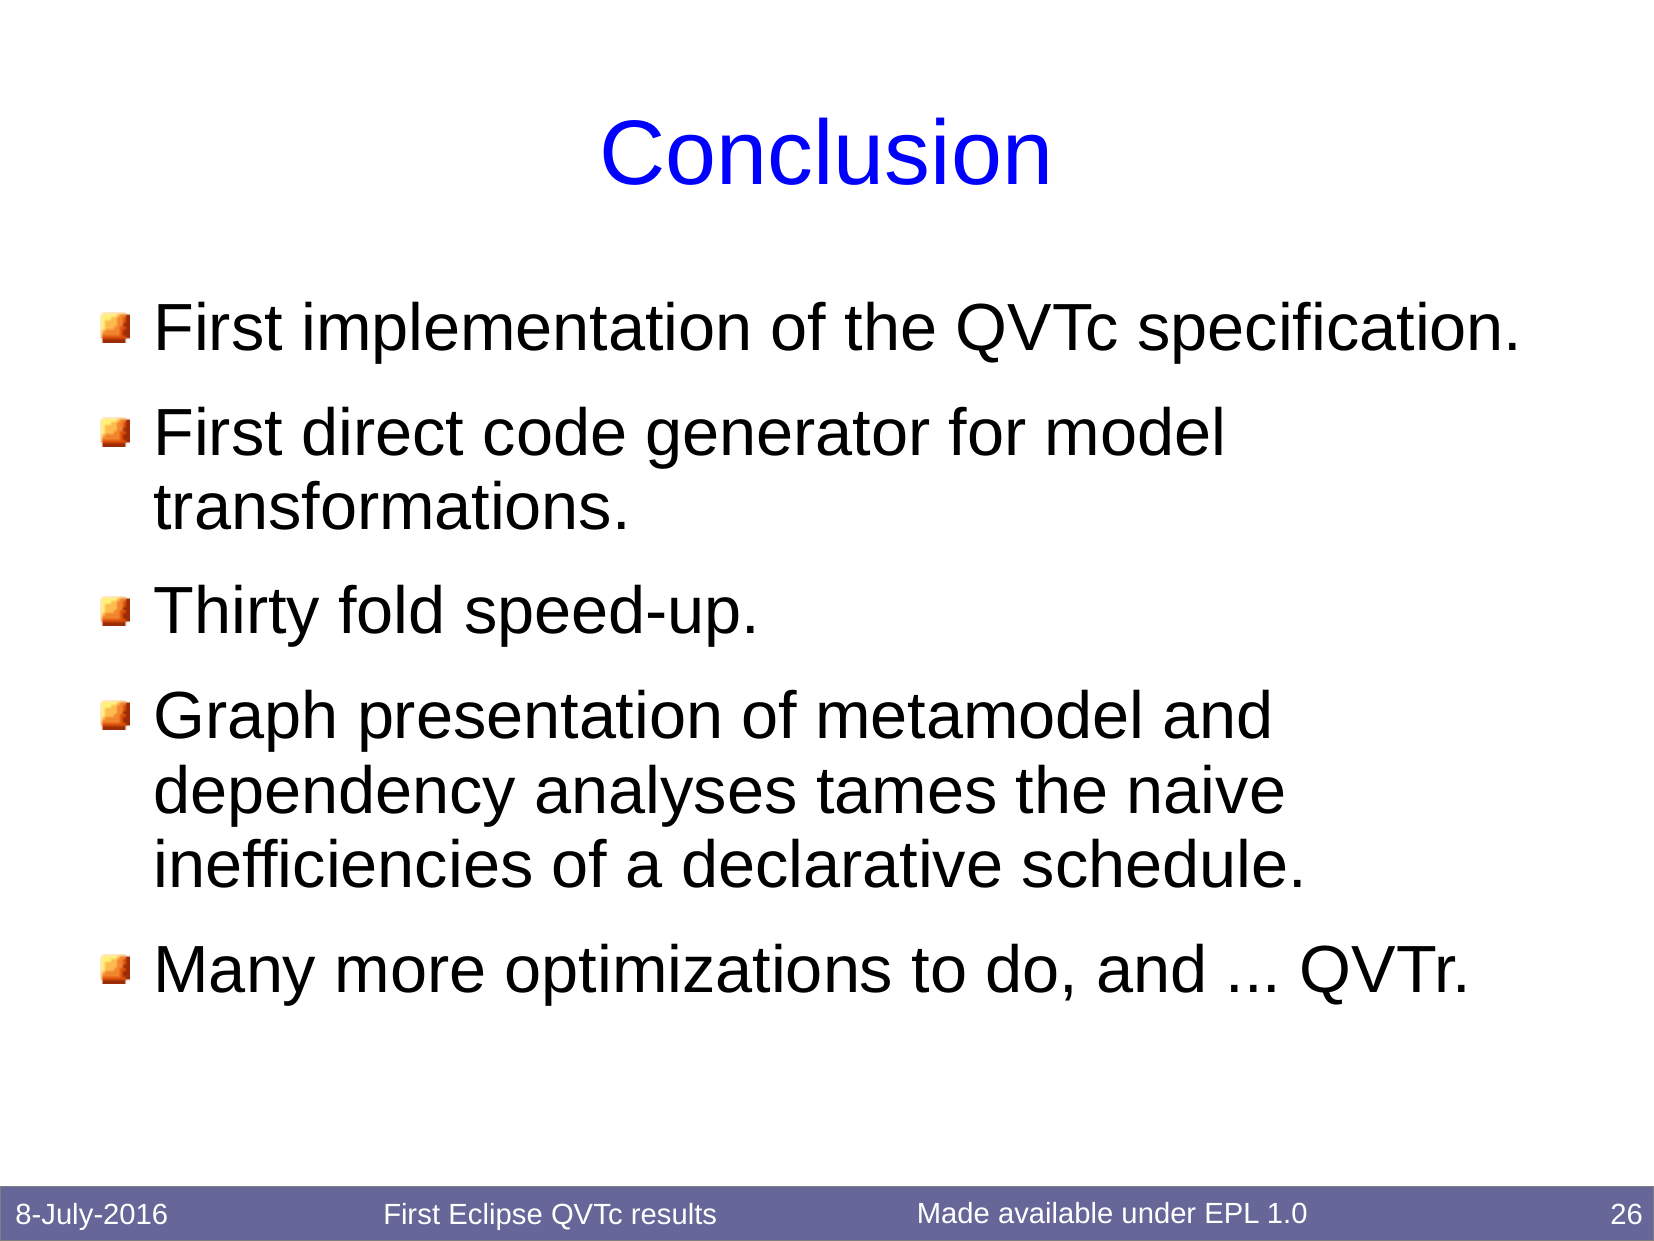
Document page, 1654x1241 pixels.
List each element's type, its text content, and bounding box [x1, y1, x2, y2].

title Conclusion [82, 49, 1571, 257]
list First implementation of the QVTc specification. First direct code generator for model transformations. Thirty fold speed-up. Graph presentation of metamodel and dependency analyses tames the naive inefficiencies of a declarative schedule. Many more optimizations to do, and ... QVTr. [82, 290, 1571, 1109]
